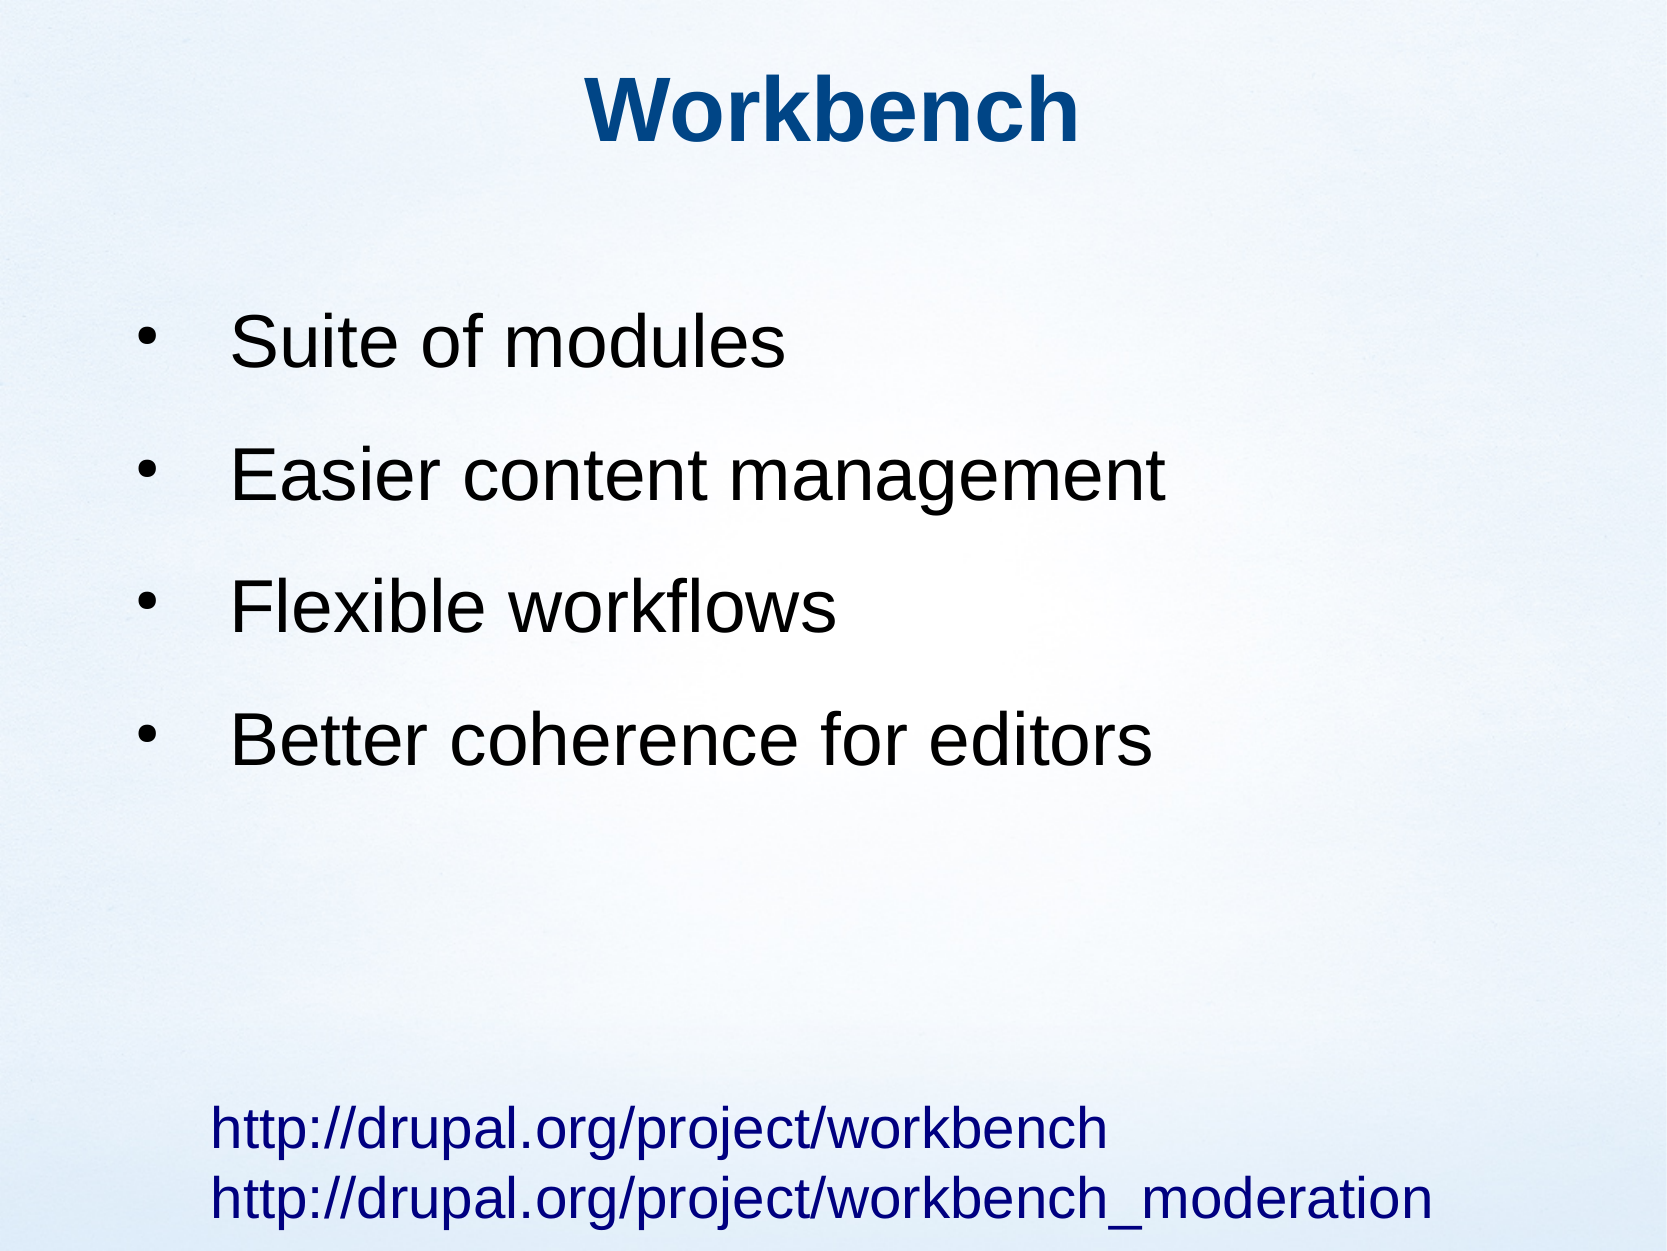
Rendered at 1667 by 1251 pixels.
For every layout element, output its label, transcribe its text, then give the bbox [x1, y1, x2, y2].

text_box http://drupal.org/project/workbench http://drupal.org/project/workbench_moderation [195, 1082, 1471, 1238]
picture [0, 0, 1667, 1251]
title Workbench [83, 49, 1584, 259]
list Suite of modules Easier content management Flexible workflows Better coherence for editors [83, 292, 1584, 1118]
